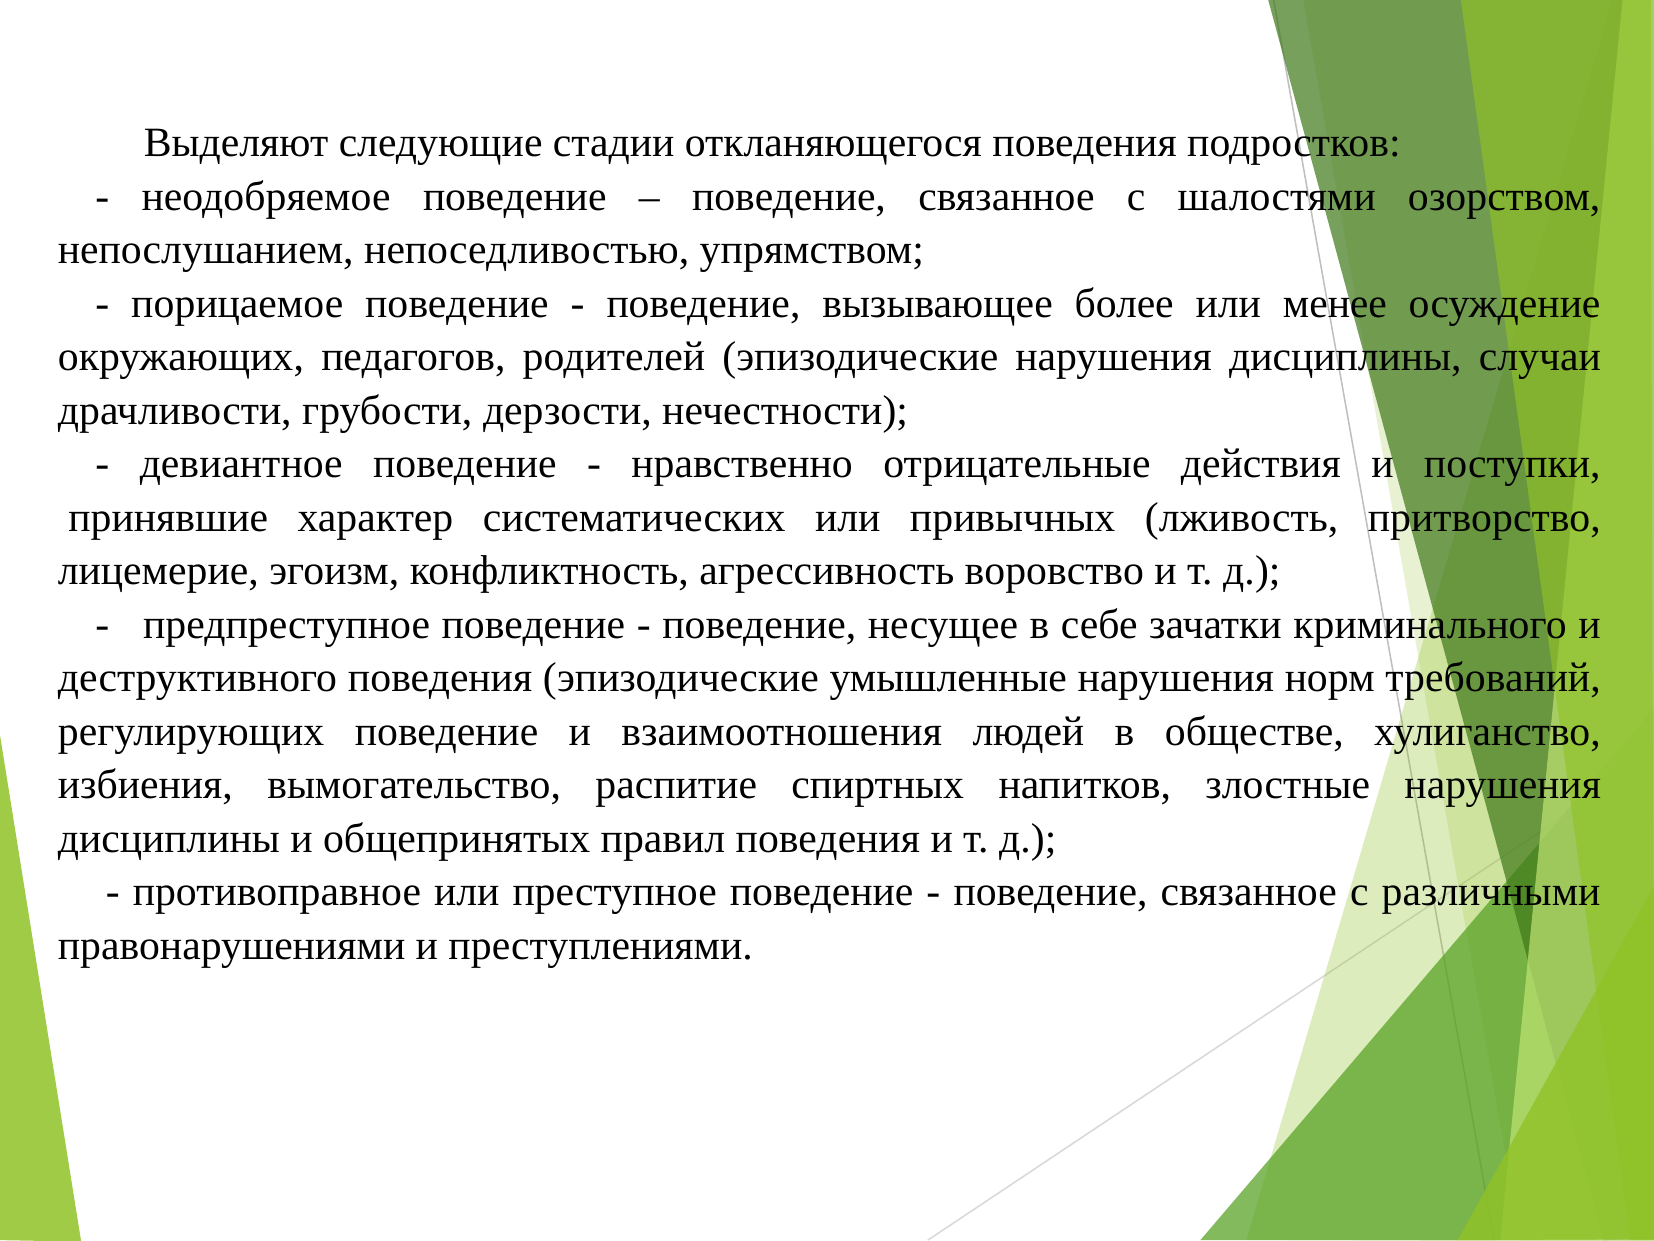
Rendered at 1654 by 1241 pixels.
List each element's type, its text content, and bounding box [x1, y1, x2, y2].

text_box Выделяют следующие стадии откланяющегося поведения подростков: - неодобряемое поведение – поведение, связанное с шалостями озорством, непослушанием, непоседливостью, упрямством; - порицаемое поведение - поведение, вызывающее более или менее осуждение окружающих, педагогов, родителей (эпизодические нарушения дисциплины, случаи драчливости, грубости, дерзости, нечестности); - девиантное поведение - нравственно отрицательные действия и поступки, принявшие характер систематических или привычных (лживость, притворство, лицемерие, эгоизм, конфликтность, агрессивность воровство и т. д.); - предпреступное поведение - поведение, несущее в себе зачатки криминального и деструктивного поведения (эпизодические умышленные нарушения норм требований, регулирующих поведение и взаимоотношения людей в обществе, хулиганство, избиения, вымогательство, распитие спиртных напитков, злостные нарушения дисциплины и общепринятых правил поведения и т. д.); - противоправное или преступное поведение - поведение, связанное с различными правонарушениями и преступлениями. [43, 104, 1616, 975]
